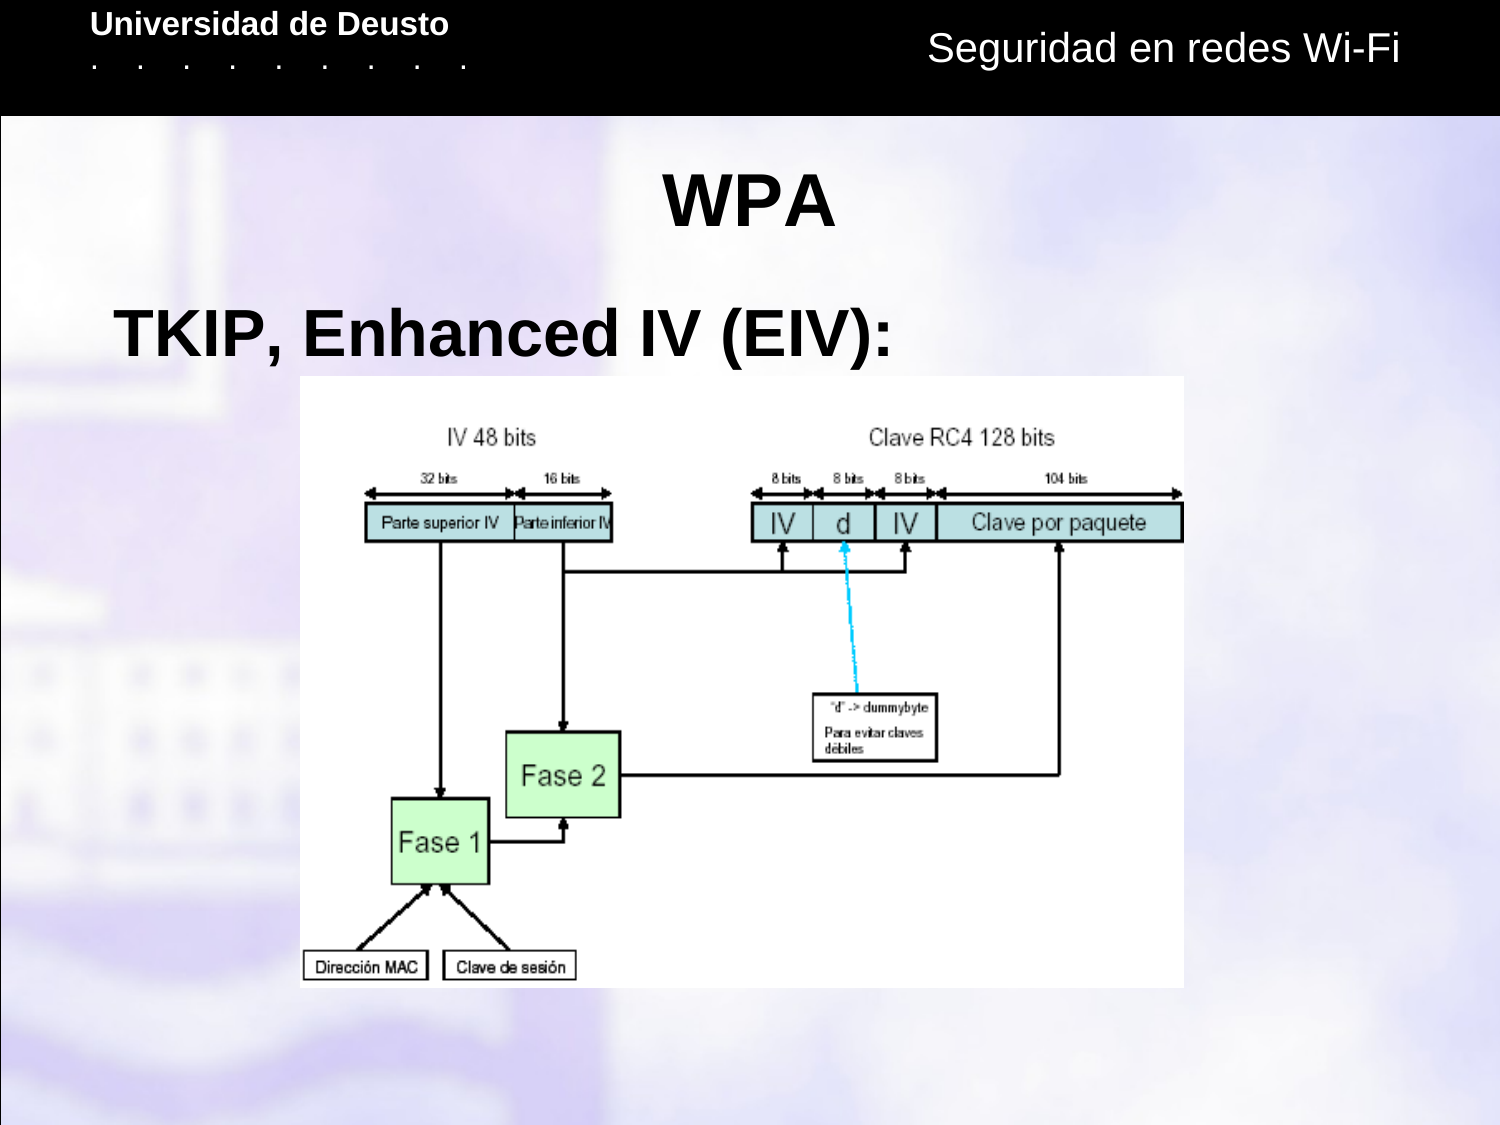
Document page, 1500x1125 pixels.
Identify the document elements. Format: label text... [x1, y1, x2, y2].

picture [1, 116, 1500, 1125]
list TKIP, Enhanced IV (EIV): [114, 295, 1390, 983]
title WPA [112, 137, 1388, 263]
